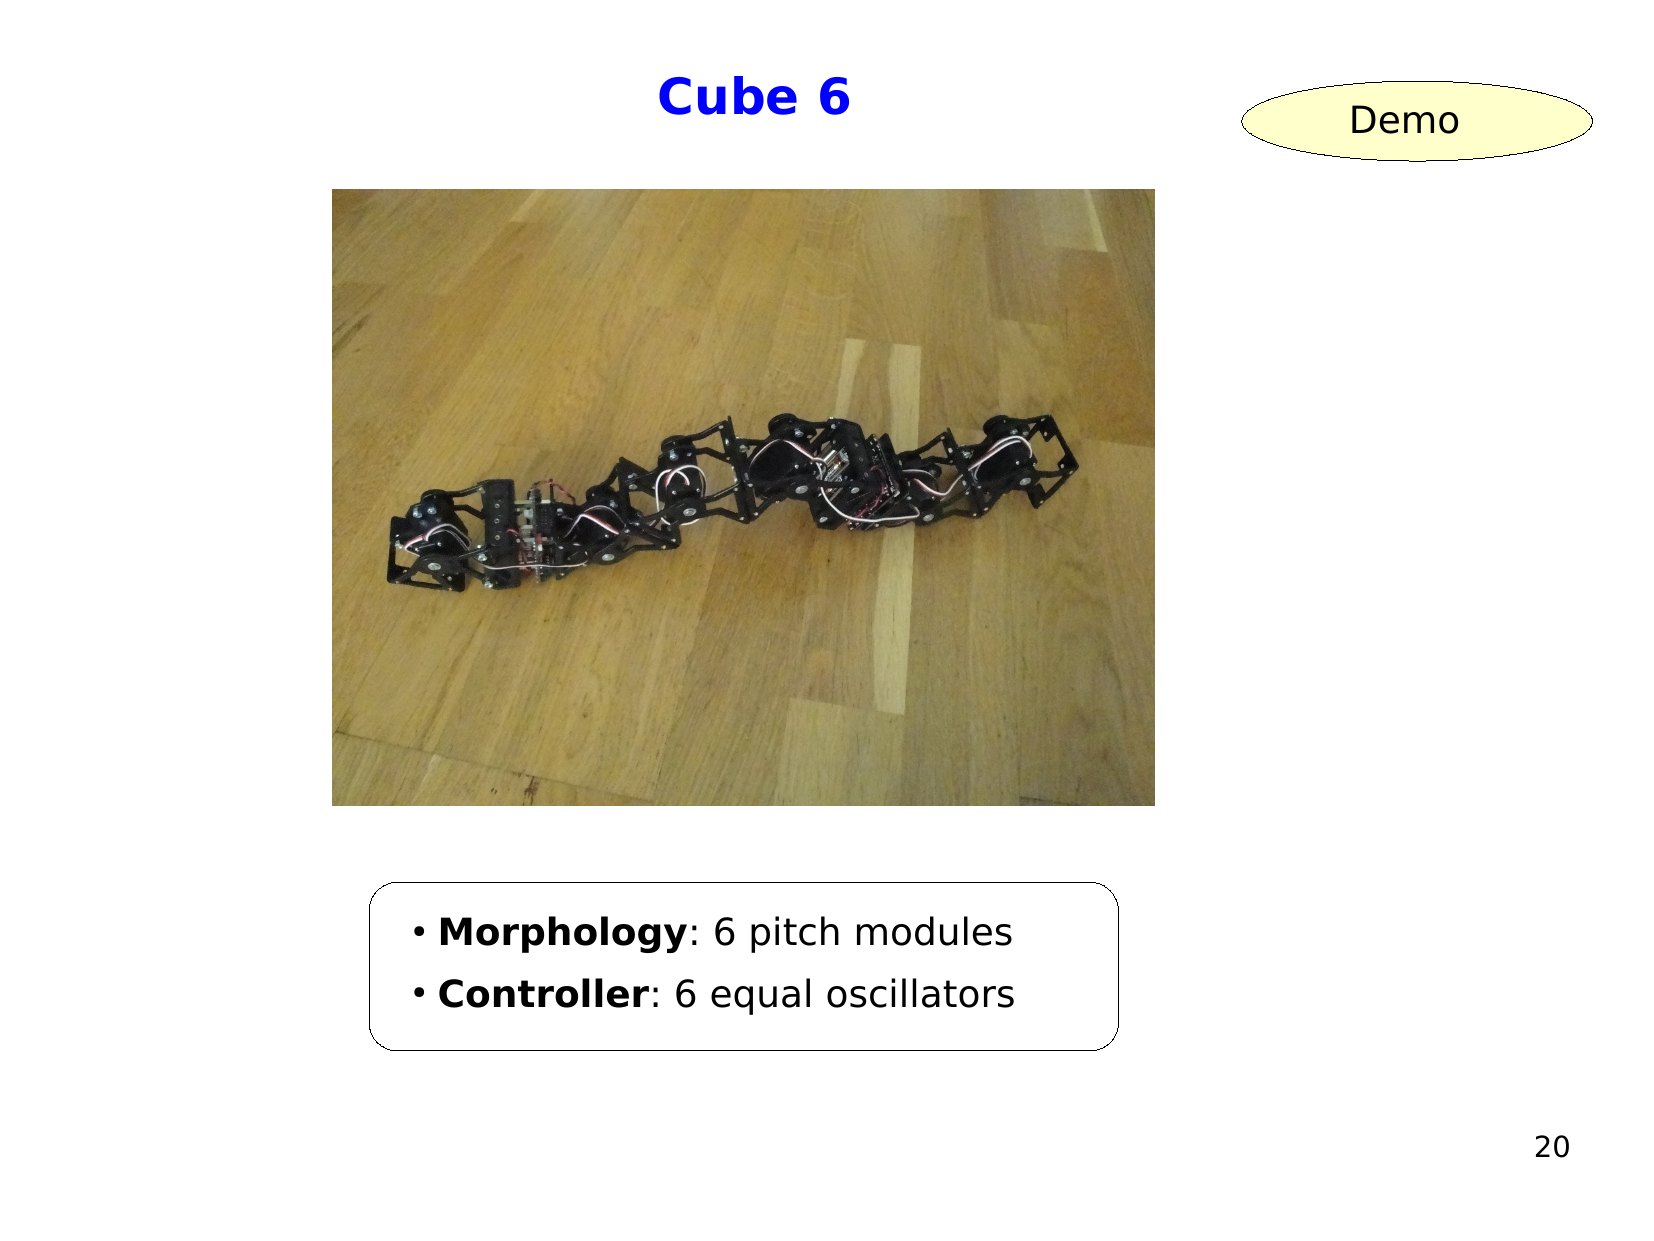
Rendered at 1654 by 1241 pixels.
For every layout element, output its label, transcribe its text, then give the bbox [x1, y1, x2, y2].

text_box Morphology: 6 pitch modules Controller: 6 equal oscillators [397, 903, 1041, 1024]
text_box Cube 6 [643, 60, 867, 134]
picture [332, 189, 1155, 806]
text_box [1241, 81, 1593, 162]
text_box Demo [1334, 91, 1476, 150]
